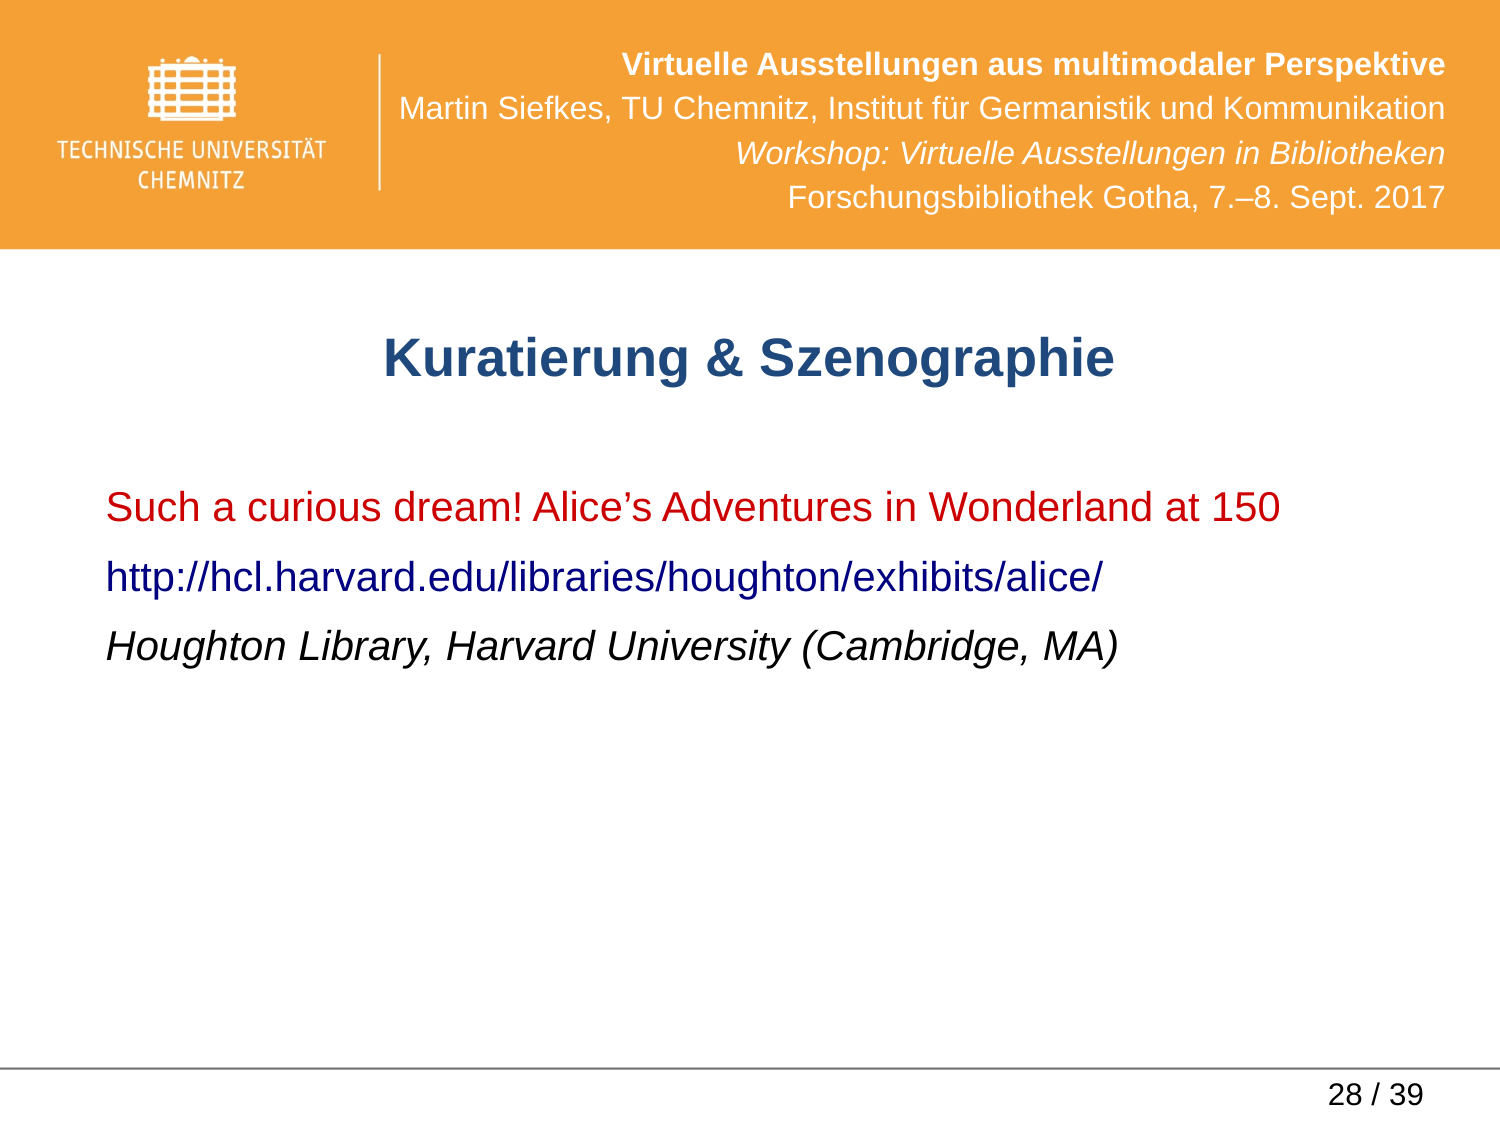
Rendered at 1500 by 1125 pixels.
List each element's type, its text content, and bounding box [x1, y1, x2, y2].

picture [0, 0, 1500, 1125]
list Such a curious dream! Alice’s Adventures in Wonderland at 150 http://hcl.harvard.edu/libraries/houghton/exhibits/alice/ Houghton Library, Harvard University (Cambridge, MA) [34, 460, 1461, 969]
text_box <Foliennummer> / 39 [1162, 1069, 1500, 1120]
list [419, 45, 774, 197]
text_box Kuratierung & Szenographie [59, 314, 1441, 449]
